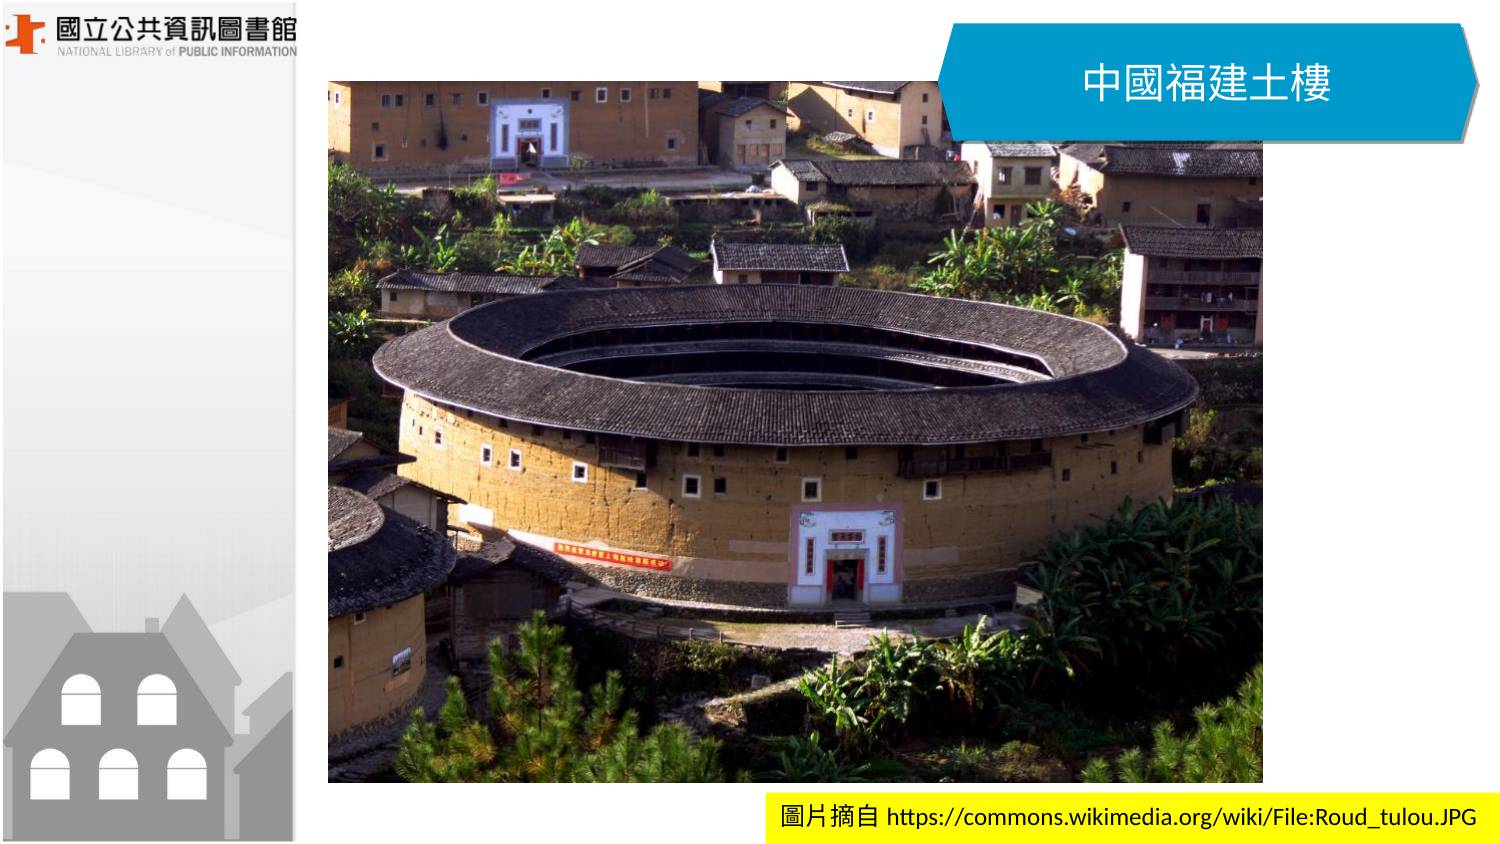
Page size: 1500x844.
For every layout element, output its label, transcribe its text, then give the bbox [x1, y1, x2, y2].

text_box 圖片摘自https://commons.wikimedia.org/wiki/File:Roud_tulou.JPG [765, 792, 1500, 844]
text_box 中國福建土樓 [937, 23, 1477, 141]
picture [4, 13, 298, 57]
picture [328, 82, 1263, 783]
